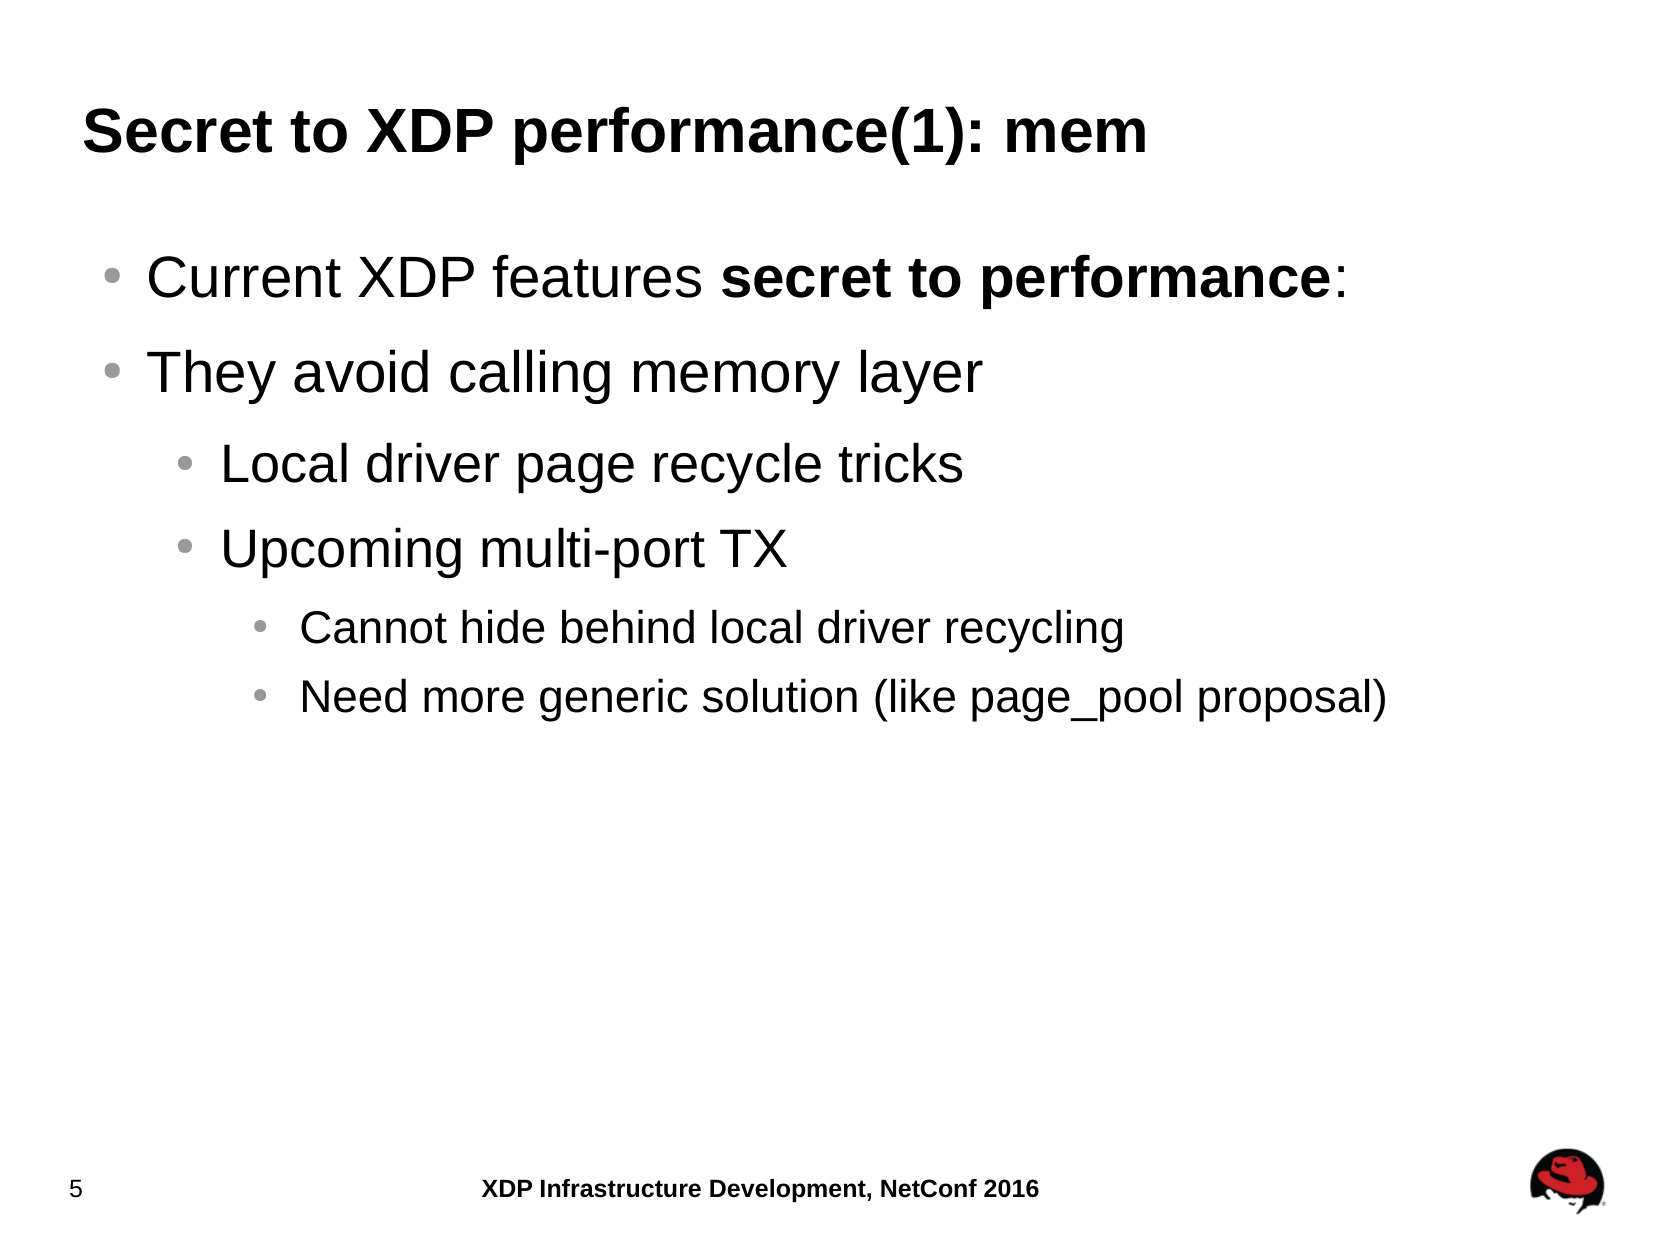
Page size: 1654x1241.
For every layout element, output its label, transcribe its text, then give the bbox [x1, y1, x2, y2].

list Current XDP features secret to performance: They avoid calling memory layer Local driver page recycle tricks Upcoming multi-port TX Cannot hide behind local driver recycling Need more generic solution (like page_pool proposal) [86, 244, 1575, 1039]
picture [1529, 1146, 1612, 1224]
title Secret to XDP performance(1): mem [82, 37, 1571, 226]
